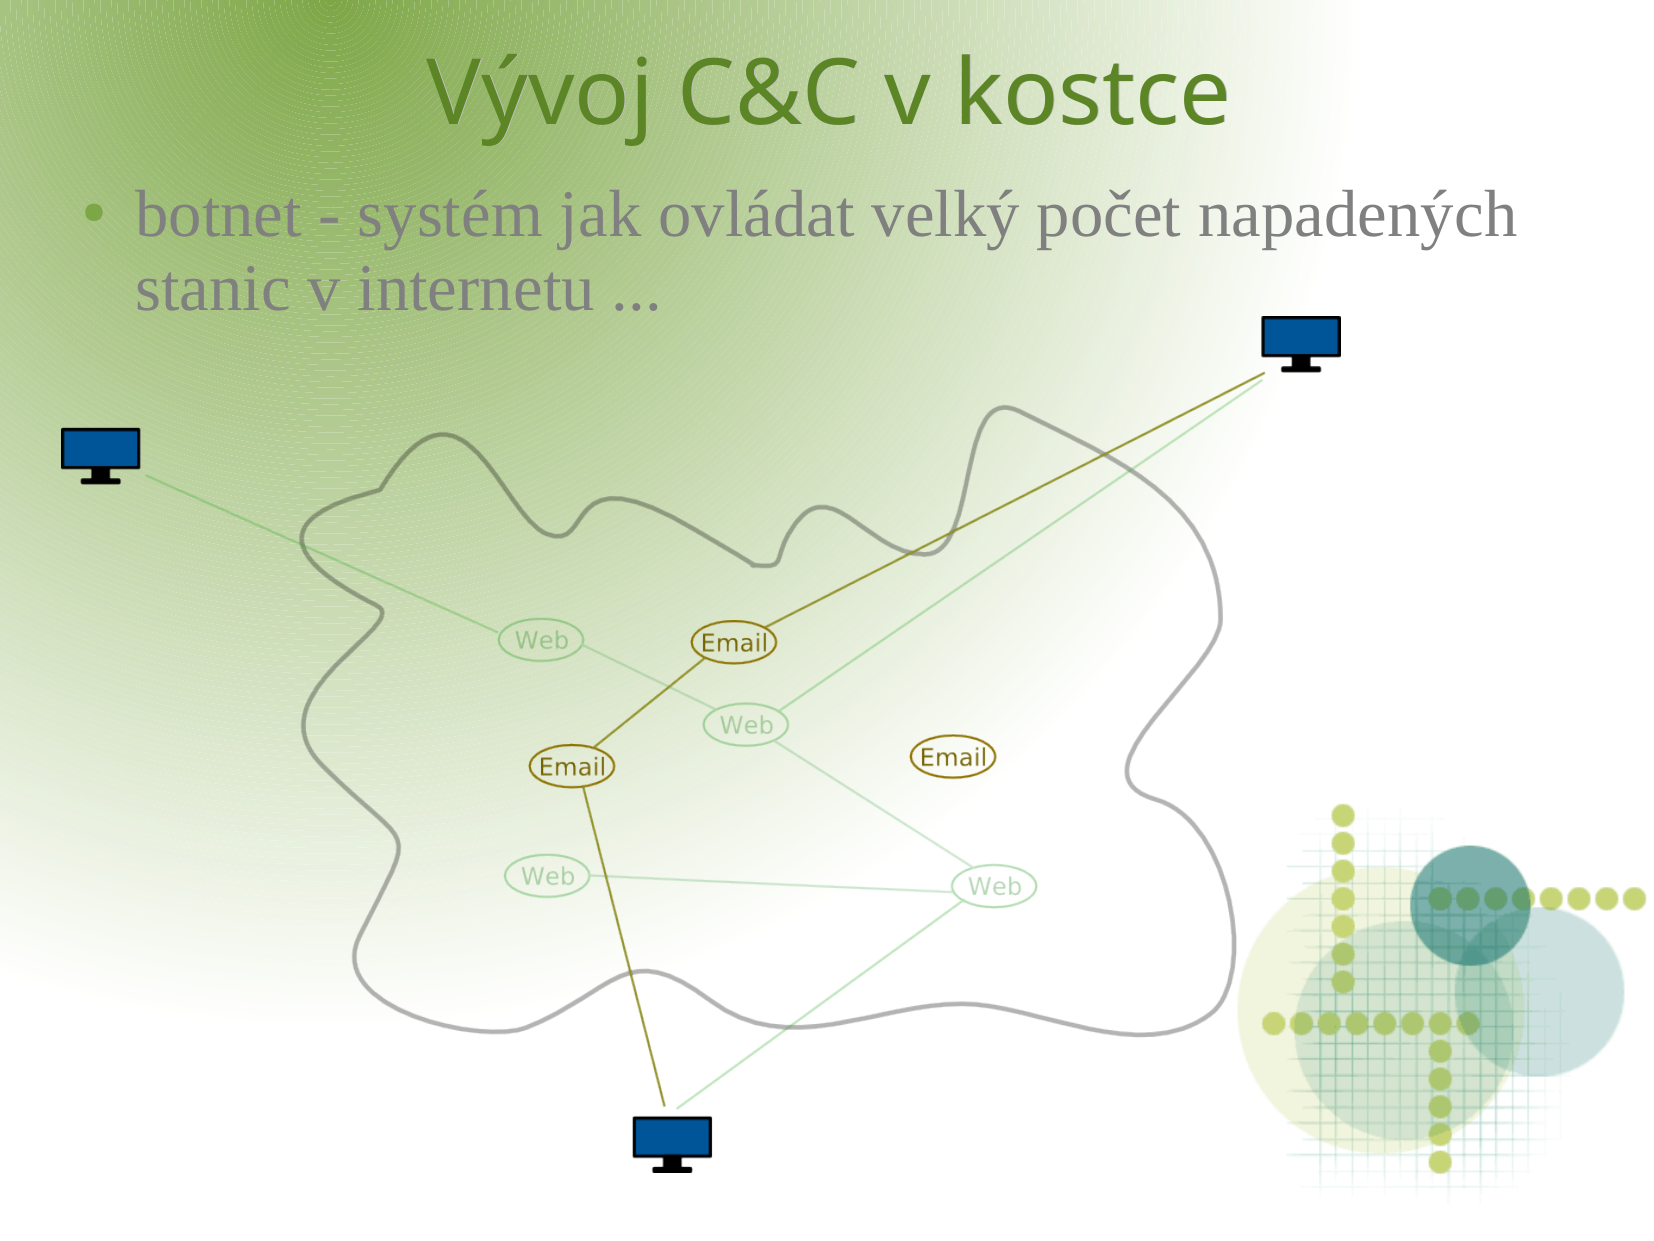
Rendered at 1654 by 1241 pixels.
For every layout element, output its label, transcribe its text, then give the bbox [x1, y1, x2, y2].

picture [61, 316, 1341, 1173]
title Vývoj C&C v kostce [123, 29, 1536, 148]
picture [1224, 792, 1654, 1211]
list botnet - systém jak ovládat velký počet napadených stanic v internetu ... [64, 177, 1595, 1182]
